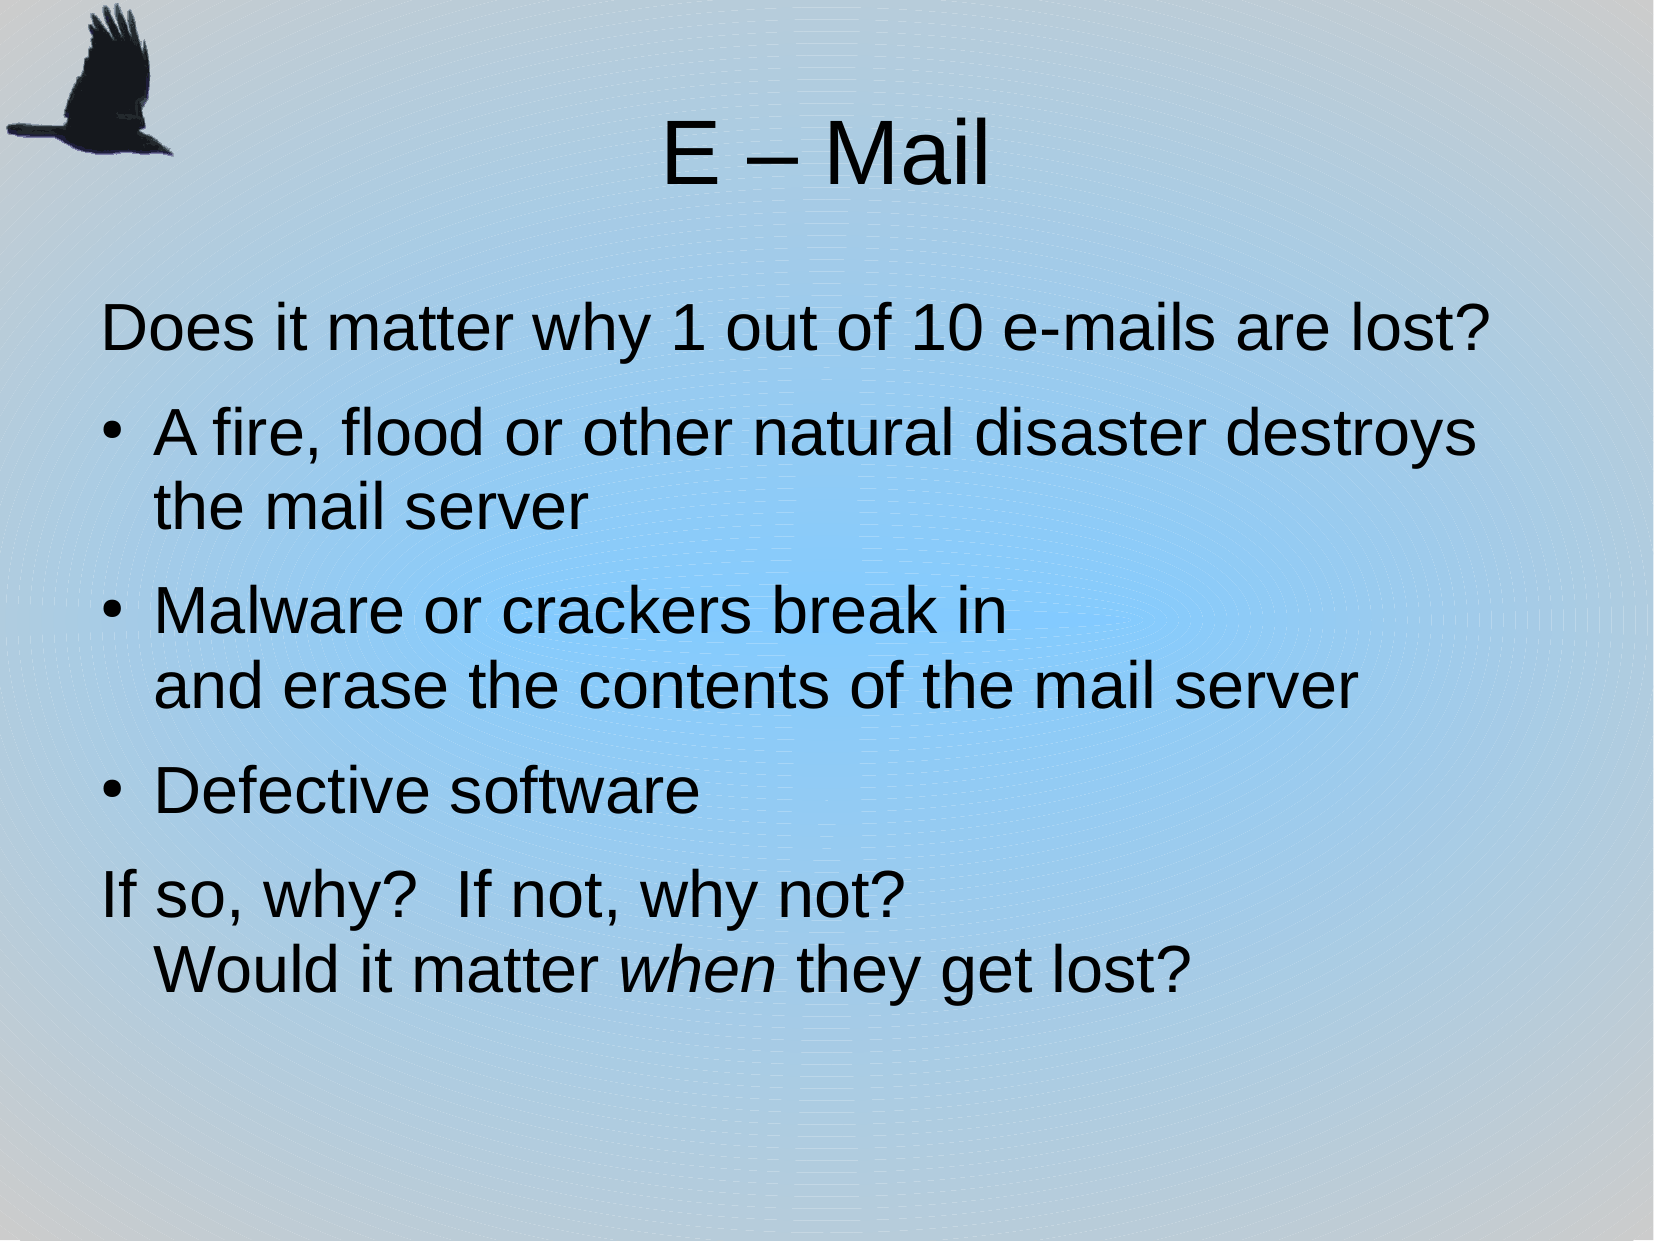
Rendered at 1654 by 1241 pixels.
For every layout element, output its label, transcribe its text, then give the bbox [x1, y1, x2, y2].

list Does it matter why 1 out of 10 e-mails are lost? A fire, flood or other natural disaster destroys the mail server Malware or crackers break in and erase the contents of the mail server Defective software If so, why? If not, why not? Would it matter when they get lost? [82, 290, 1571, 1094]
title E – Mail [82, 56, 1571, 250]
picture [0, 0, 178, 160]
